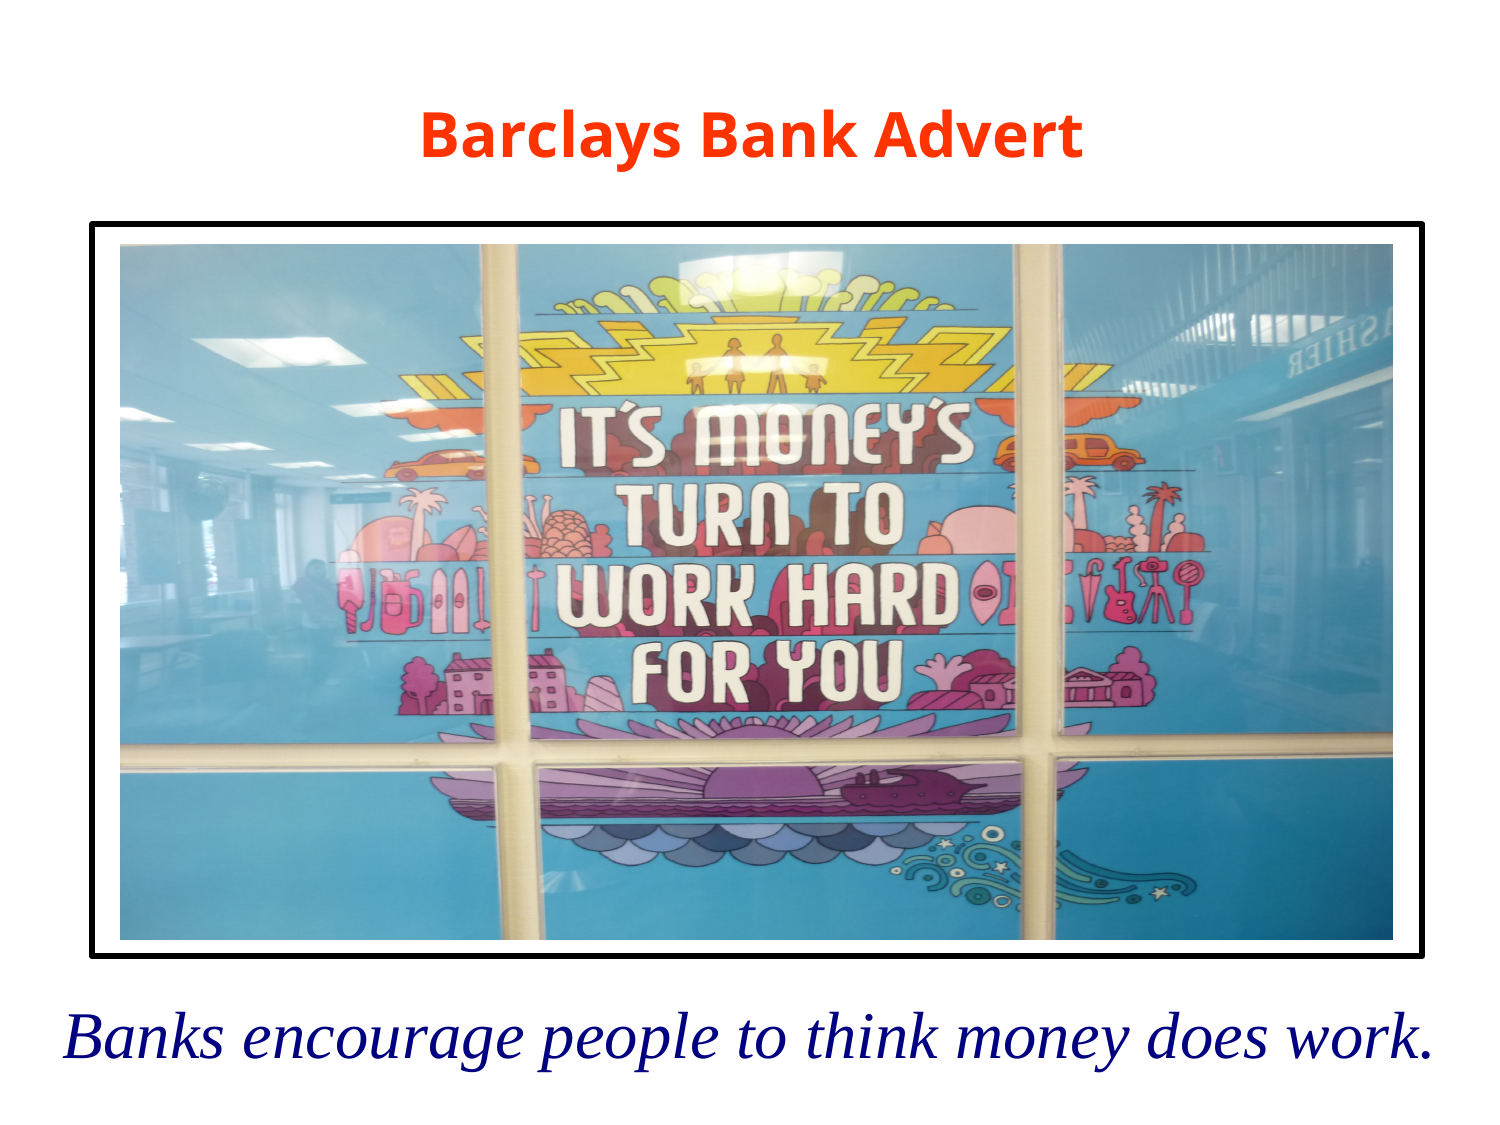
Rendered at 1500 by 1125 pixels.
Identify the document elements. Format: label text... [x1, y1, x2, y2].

text_box Barclays Bank Advert [31, 97, 1474, 167]
picture [120, 244, 1393, 940]
text_box Banks encourage people to think money does work. [1, 985, 1500, 1076]
